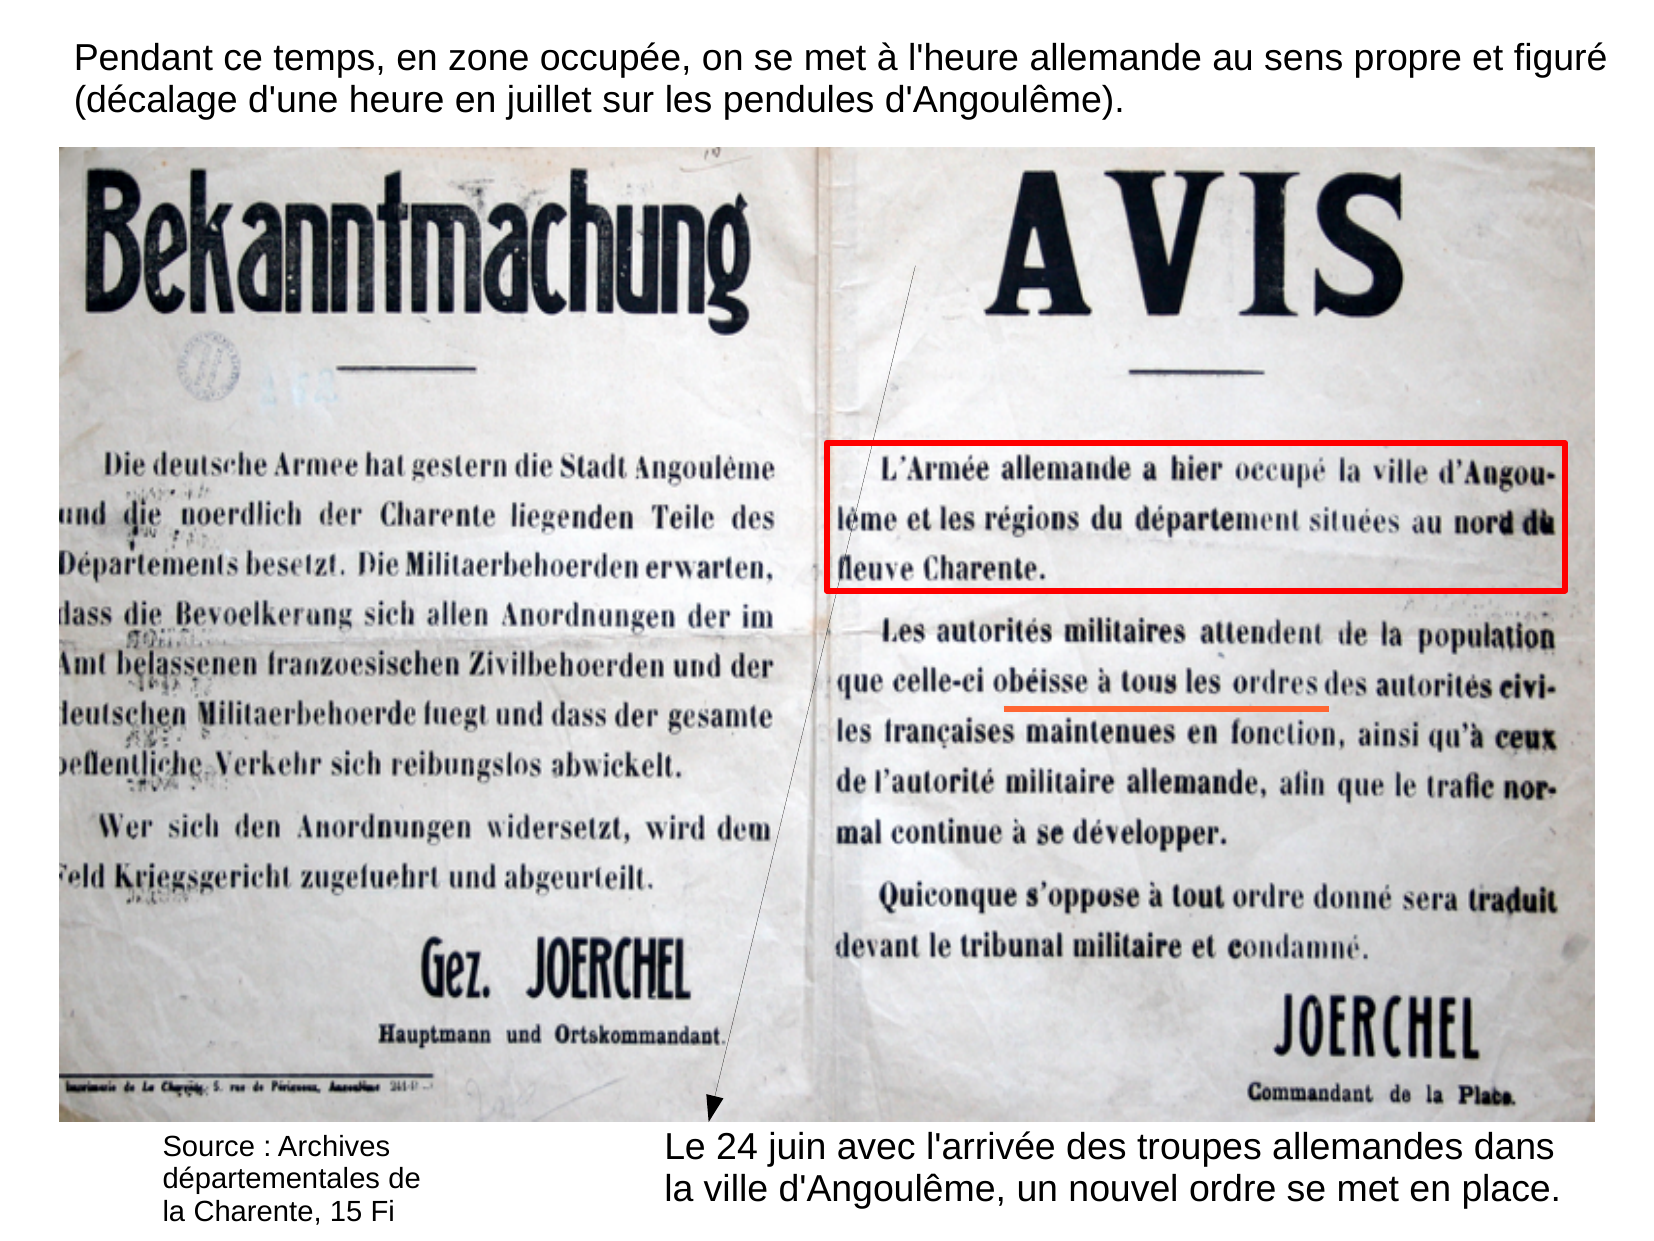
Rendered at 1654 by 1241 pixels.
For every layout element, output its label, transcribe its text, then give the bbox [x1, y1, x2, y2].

text_box Le 24 juin avec l'arrivée des troupes allemandes dans la ville d'Angoulême, un nouvel ordre se met en place. [649, 1123, 1581, 1218]
text_box Source : Archives départementales de la Charente, 15 Fi [147, 1123, 437, 1241]
text_box Pendant ce temps, en zone occupée, on se met à l'heure allemande au sens propre et figuré (décalage d'une heure en juillet sur les pendules d'Angoulême). [59, 29, 1623, 129]
picture [59, 147, 1595, 1123]
picture [830, 446, 871, 588]
picture [838, 446, 1562, 588]
